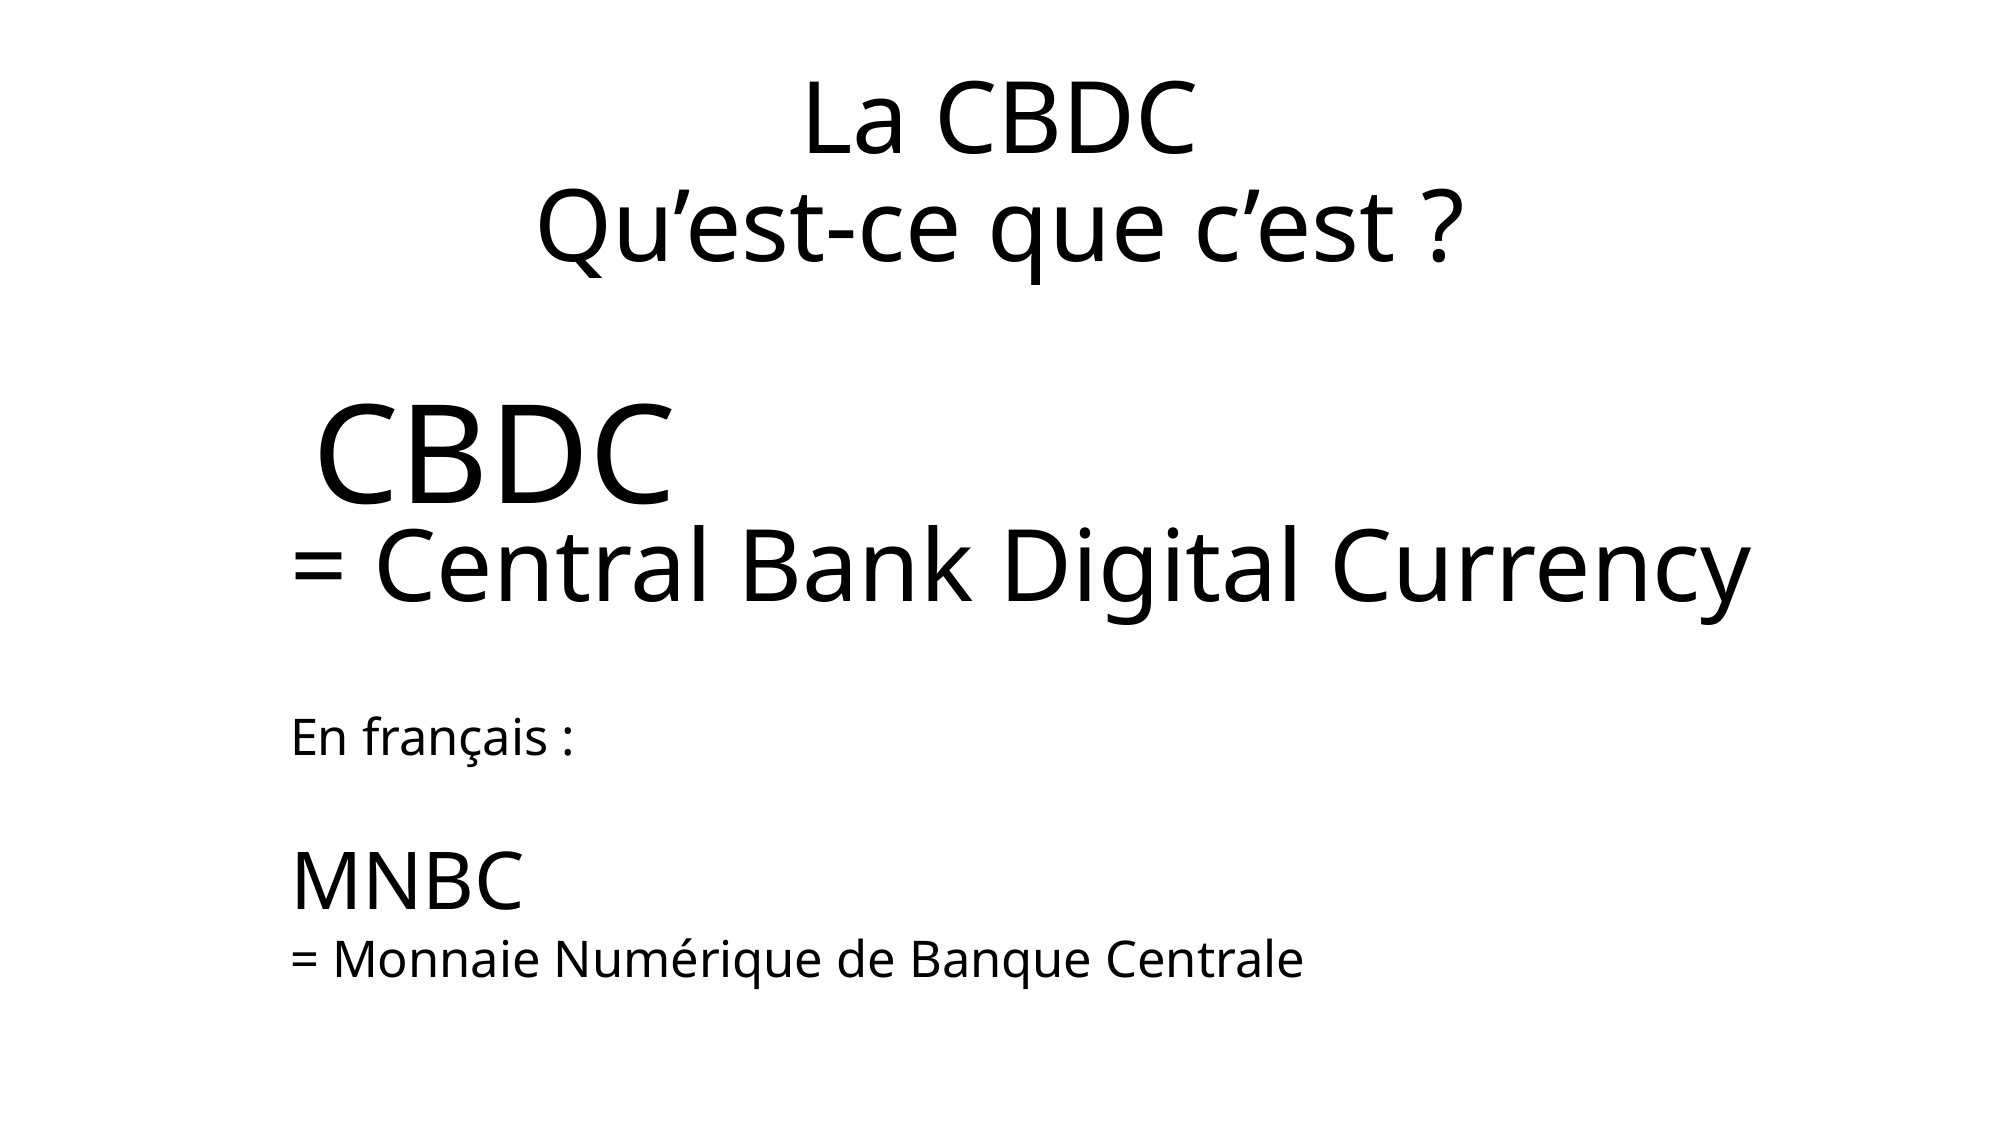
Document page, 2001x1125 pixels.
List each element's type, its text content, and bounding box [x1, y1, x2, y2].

text_box CBDC [0, 358, 995, 541]
title La CBDC Qu’est-ce que c’est ? [100, 59, 1900, 278]
list En français : MNBC = Monnaie Numérique de Banque Centrale [275, 630, 2000, 999]
text_box = Central Bank Digital Currency [275, 494, 1932, 631]
